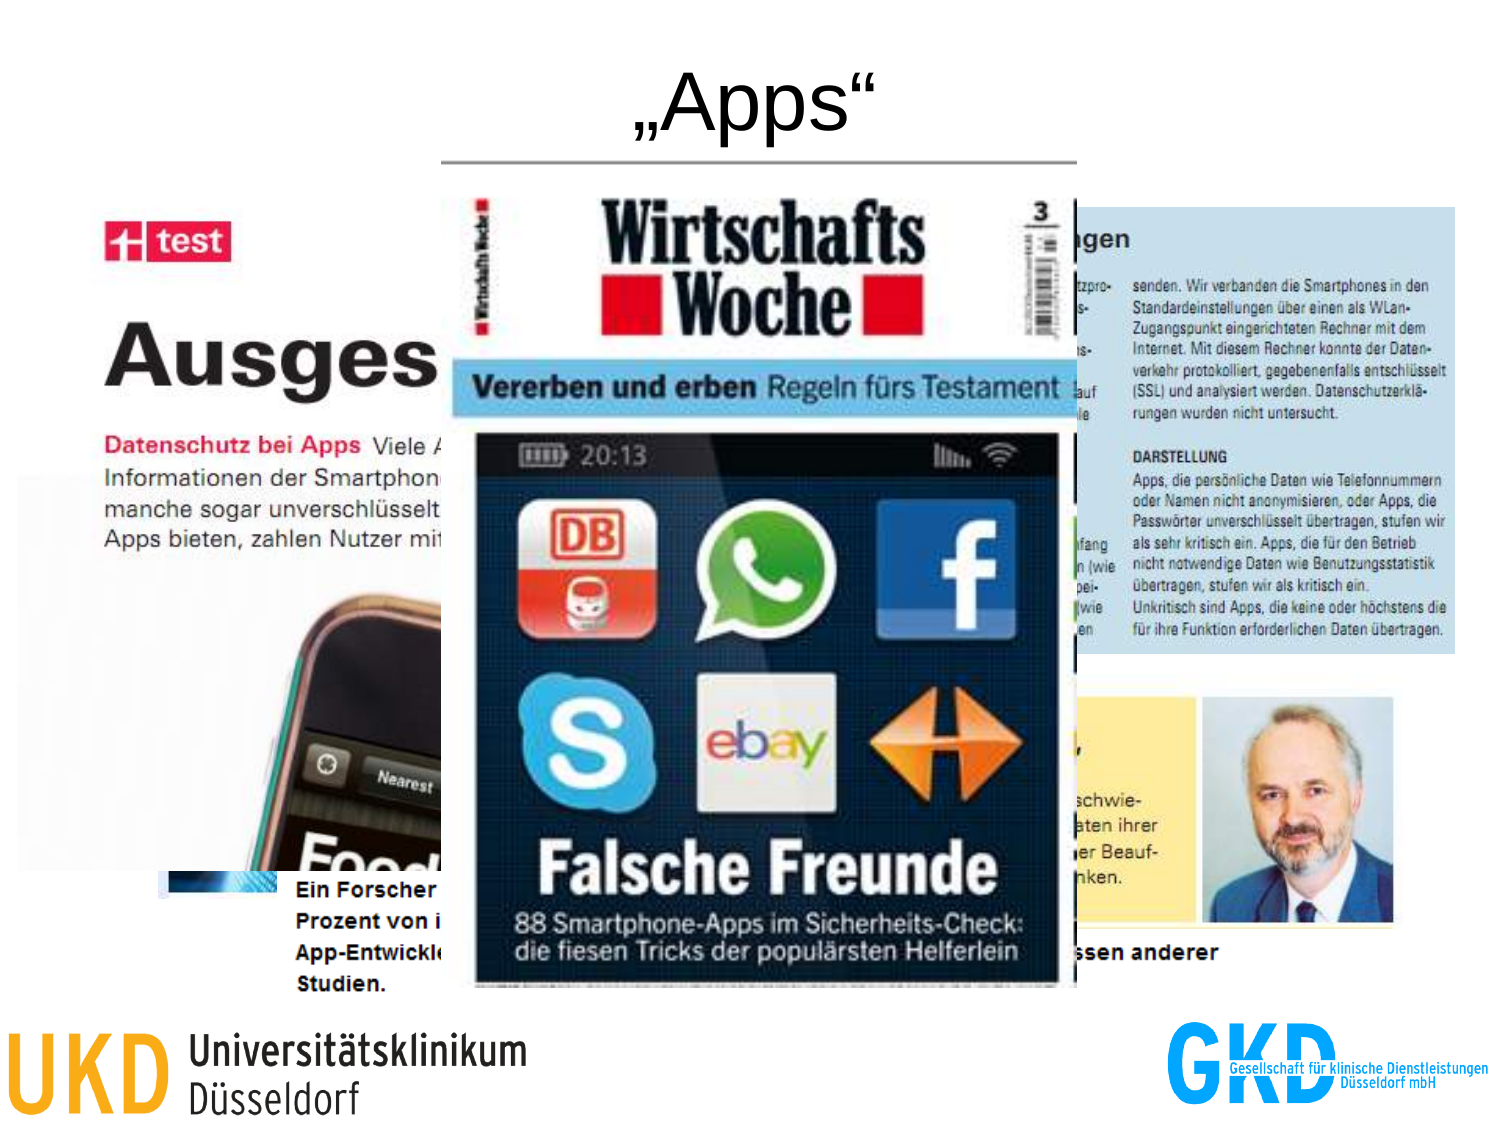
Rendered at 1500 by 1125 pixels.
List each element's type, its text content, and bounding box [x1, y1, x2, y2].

picture [0, 1023, 532, 1125]
title „Apps“ [75, 25, 1436, 169]
picture [17, 160, 1455, 1001]
picture [1163, 1006, 1500, 1125]
